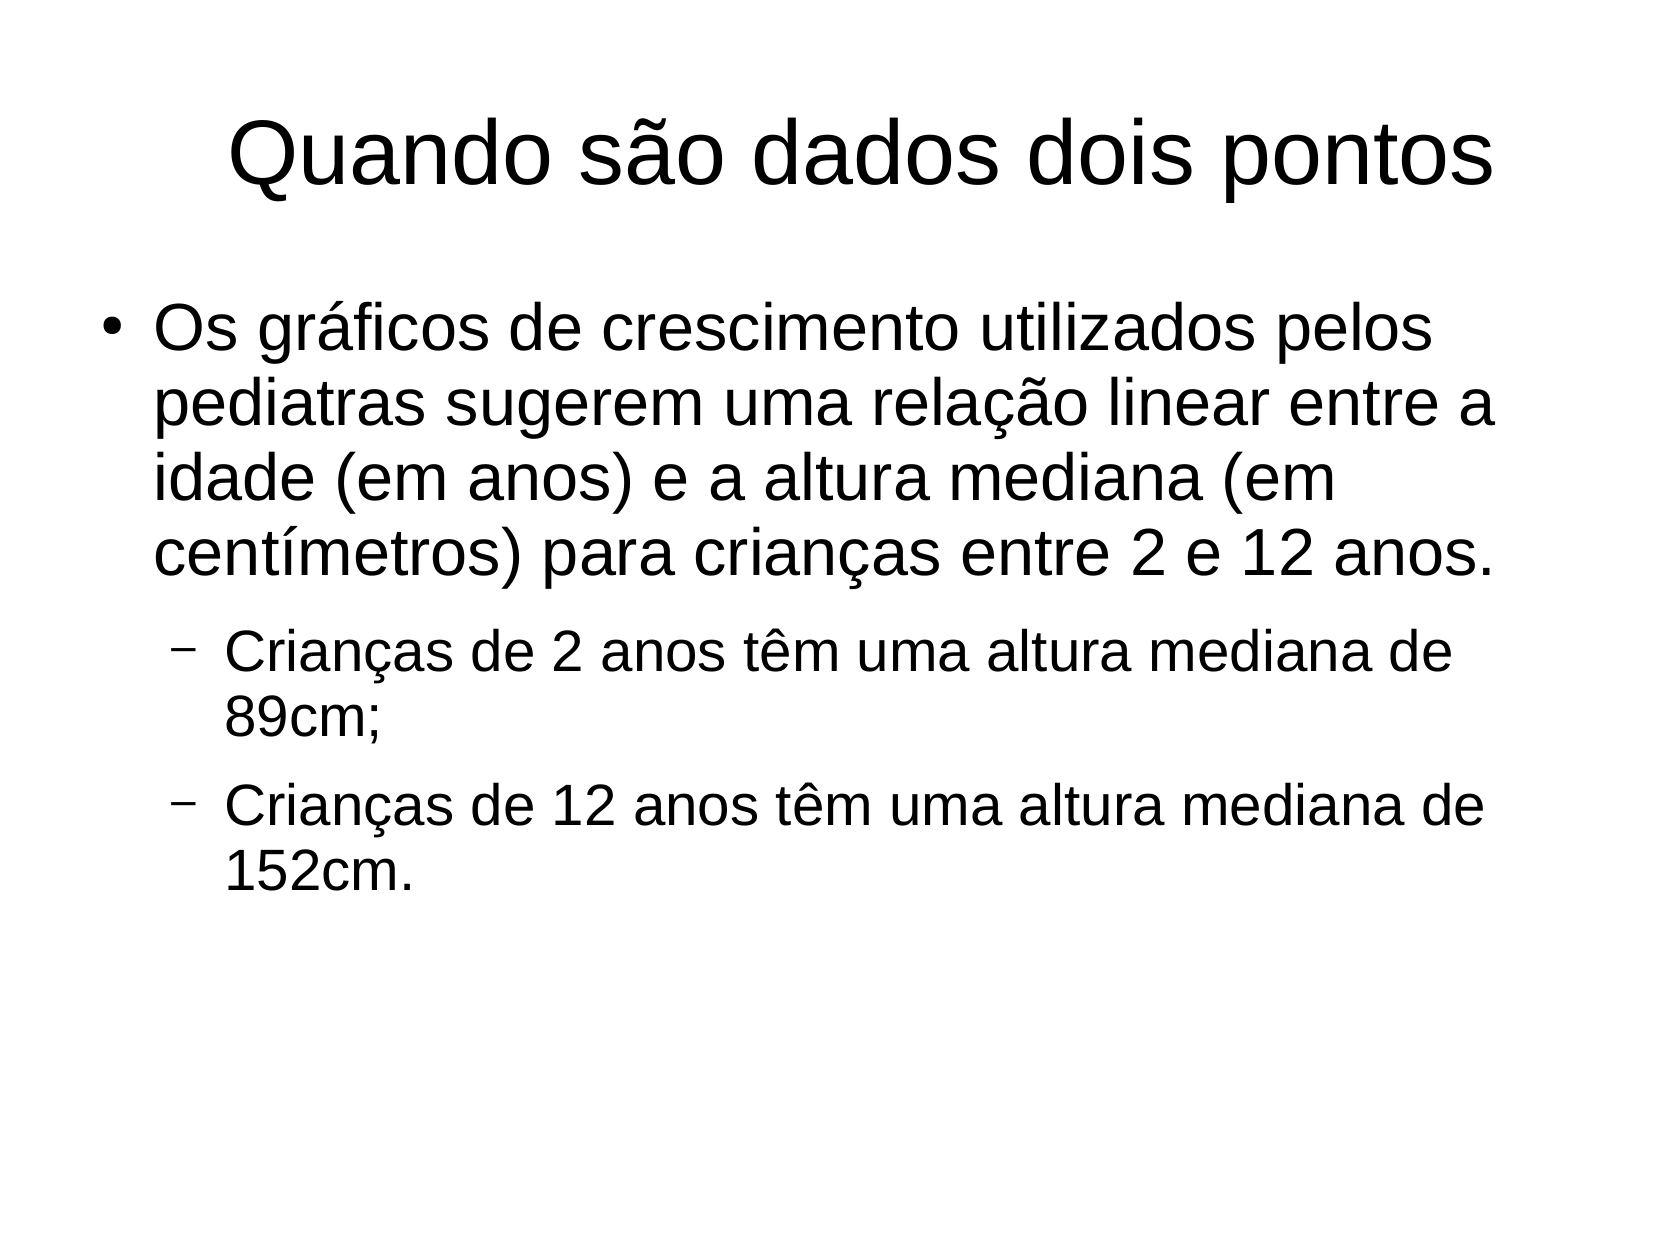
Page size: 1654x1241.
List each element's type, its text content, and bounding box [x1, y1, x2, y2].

list Os gráficos de crescimento utilizados pelos pediatras sugerem uma relação linear entre a idade (em anos) e a altura mediana (em centímetros) para crianças entre 2 e 12 anos. Crianças de 2 anos têm uma altura mediana de 89cm; Crianças de 12 anos têm uma altura mediana de 152cm. [82, 290, 1571, 1010]
title Quando são dados dois pontos [82, 49, 1571, 257]
